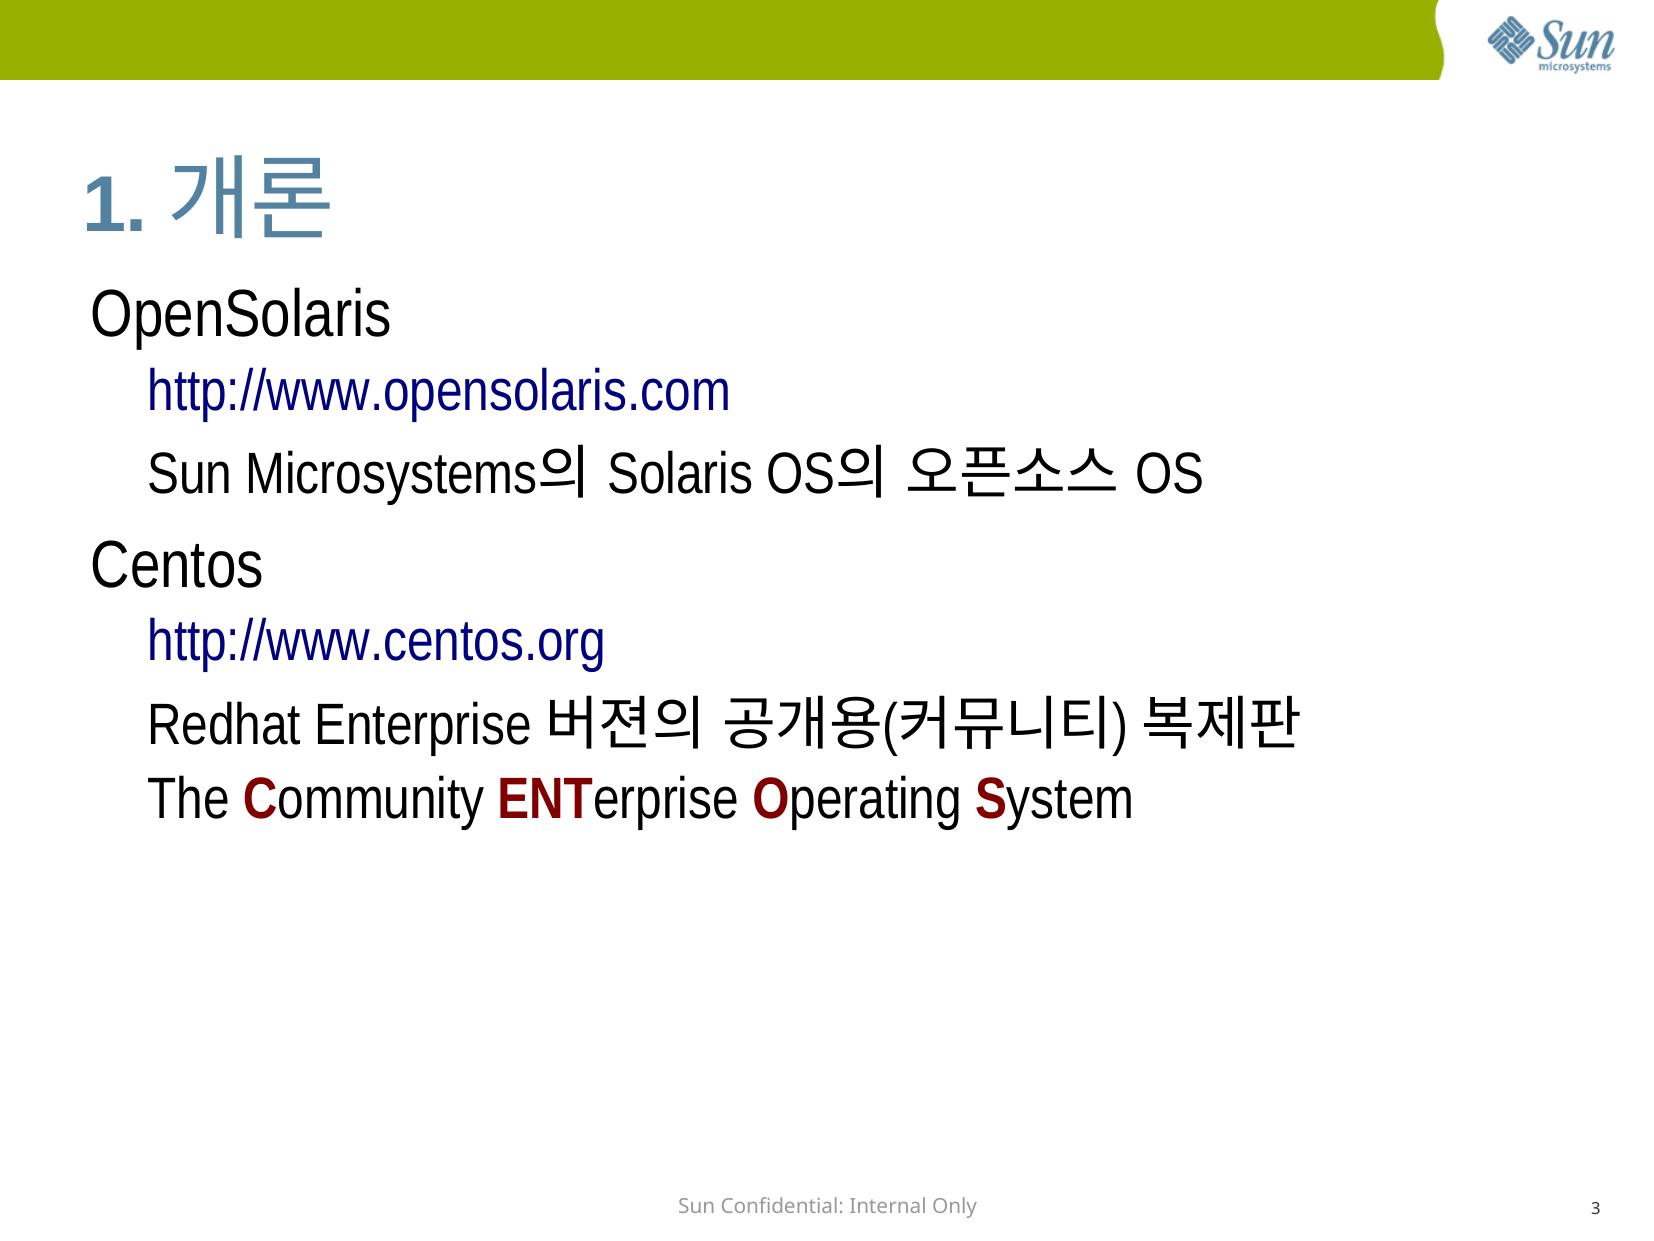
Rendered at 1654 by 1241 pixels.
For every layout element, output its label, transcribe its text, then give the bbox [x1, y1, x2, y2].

list OpenSolaris http://www.opensolaris.com Sun Microsystems의 Solaris OS의 오픈소스 OS Centos http://www.centos.org Redhat Enterprise 버젼의 공개용(커뮤니티) 복제판 The Community ENTerprise Operating System [71, 284, 1545, 1171]
picture [0, 0, 1654, 80]
title 1. 개론 [82, 135, 1585, 259]
